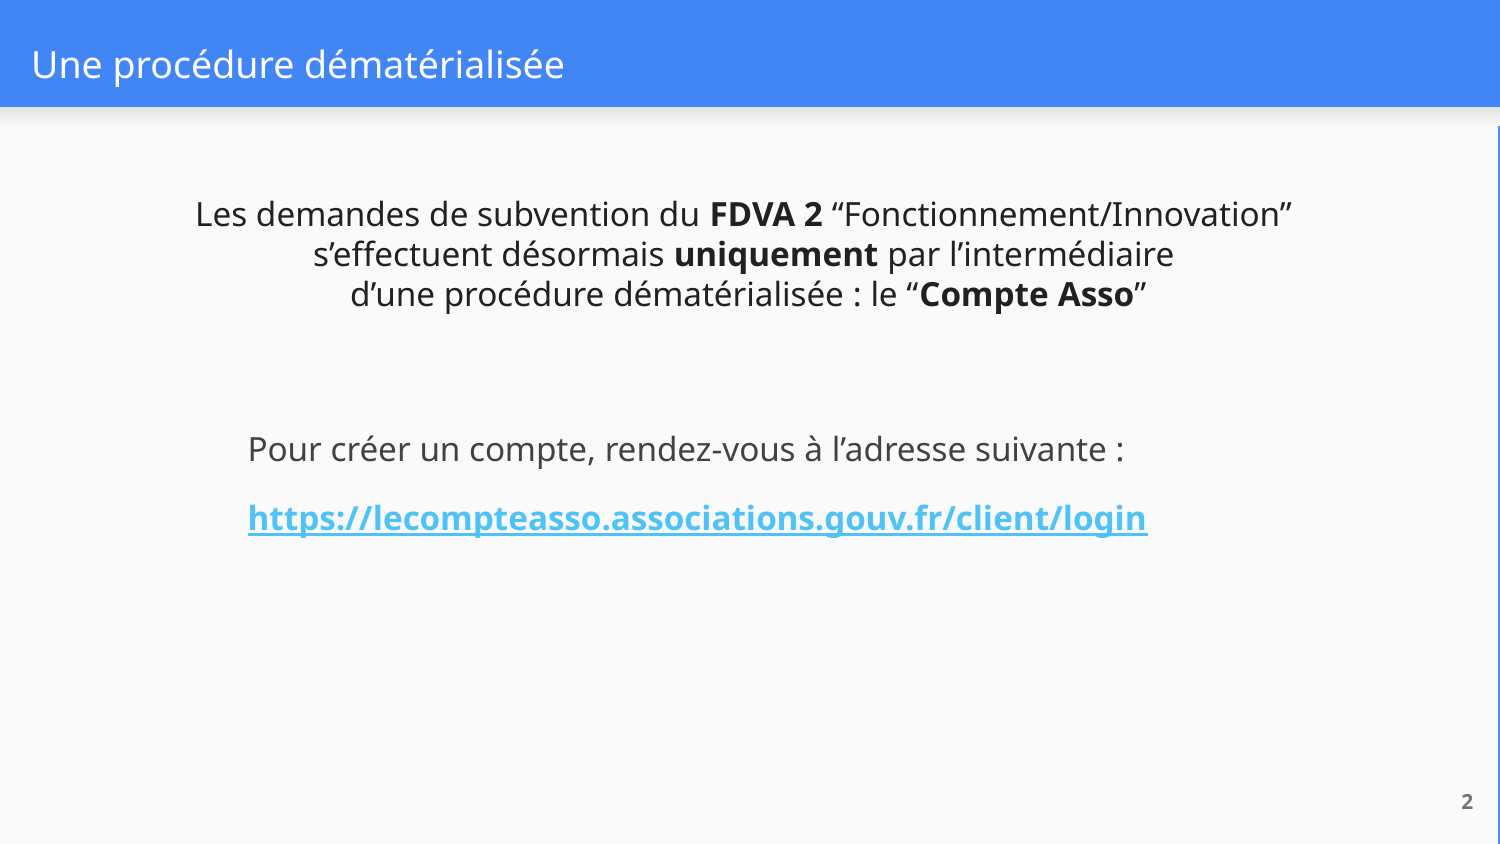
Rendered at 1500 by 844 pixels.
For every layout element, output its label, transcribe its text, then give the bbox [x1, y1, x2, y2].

list Les demandes de subvention du FDVA 2 “Fonctionnement/Innovation” s’effectuent désormais uniquement par l’intermédiaire d’une procédure dématérialisée : le “Compte Asso” [73, 138, 1423, 374]
title Une procédure dématérialisée [16, 2, 1464, 102]
slide_number <numéro> [1398, 770, 1489, 835]
list Pour créer un compte, rendez-vous à l’adresse suivante : https://lecompteasso.associations.gouv.fr/client/login [232, 413, 1357, 702]
